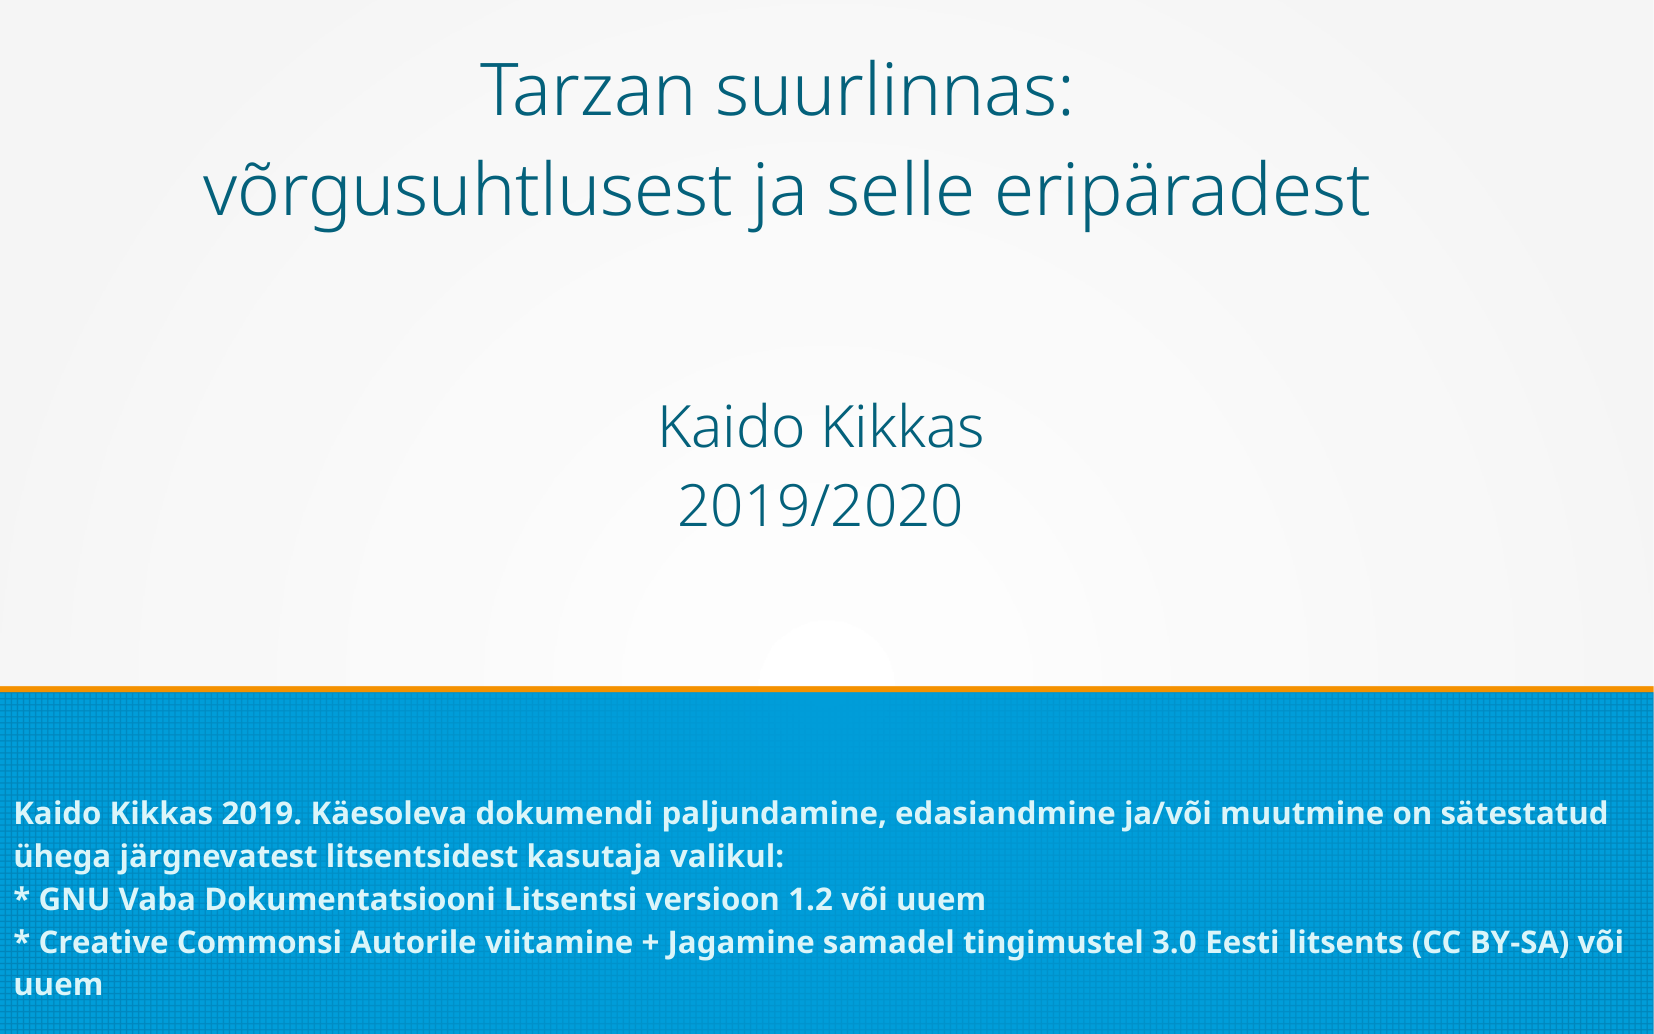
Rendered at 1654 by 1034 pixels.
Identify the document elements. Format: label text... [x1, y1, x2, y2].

picture [0, 0, 1654, 692]
subtitle Kaido Kikkas 2019. Käesoleva dokumendi paljundamine, edasiandmine ja/või muutmine on sätestatud ühega järgnevatest litsentsidest kasutaja valikul: * GNU Vaba Dokumentatsiooni Litsentsi versioon 1.2 või uuem * Creative Commonsi Autorile viitamine + Jagamine samadel tingimustel 3.0 Eesti litsents (CC BY-SA) või uuem [13, 791, 1630, 1004]
title Kaido Kikkas 2019/2020 [259, 344, 1382, 544]
title Tarzan suurlinnas: võrgusuhtlusest ja selle eripäradest [75, 37, 1501, 237]
